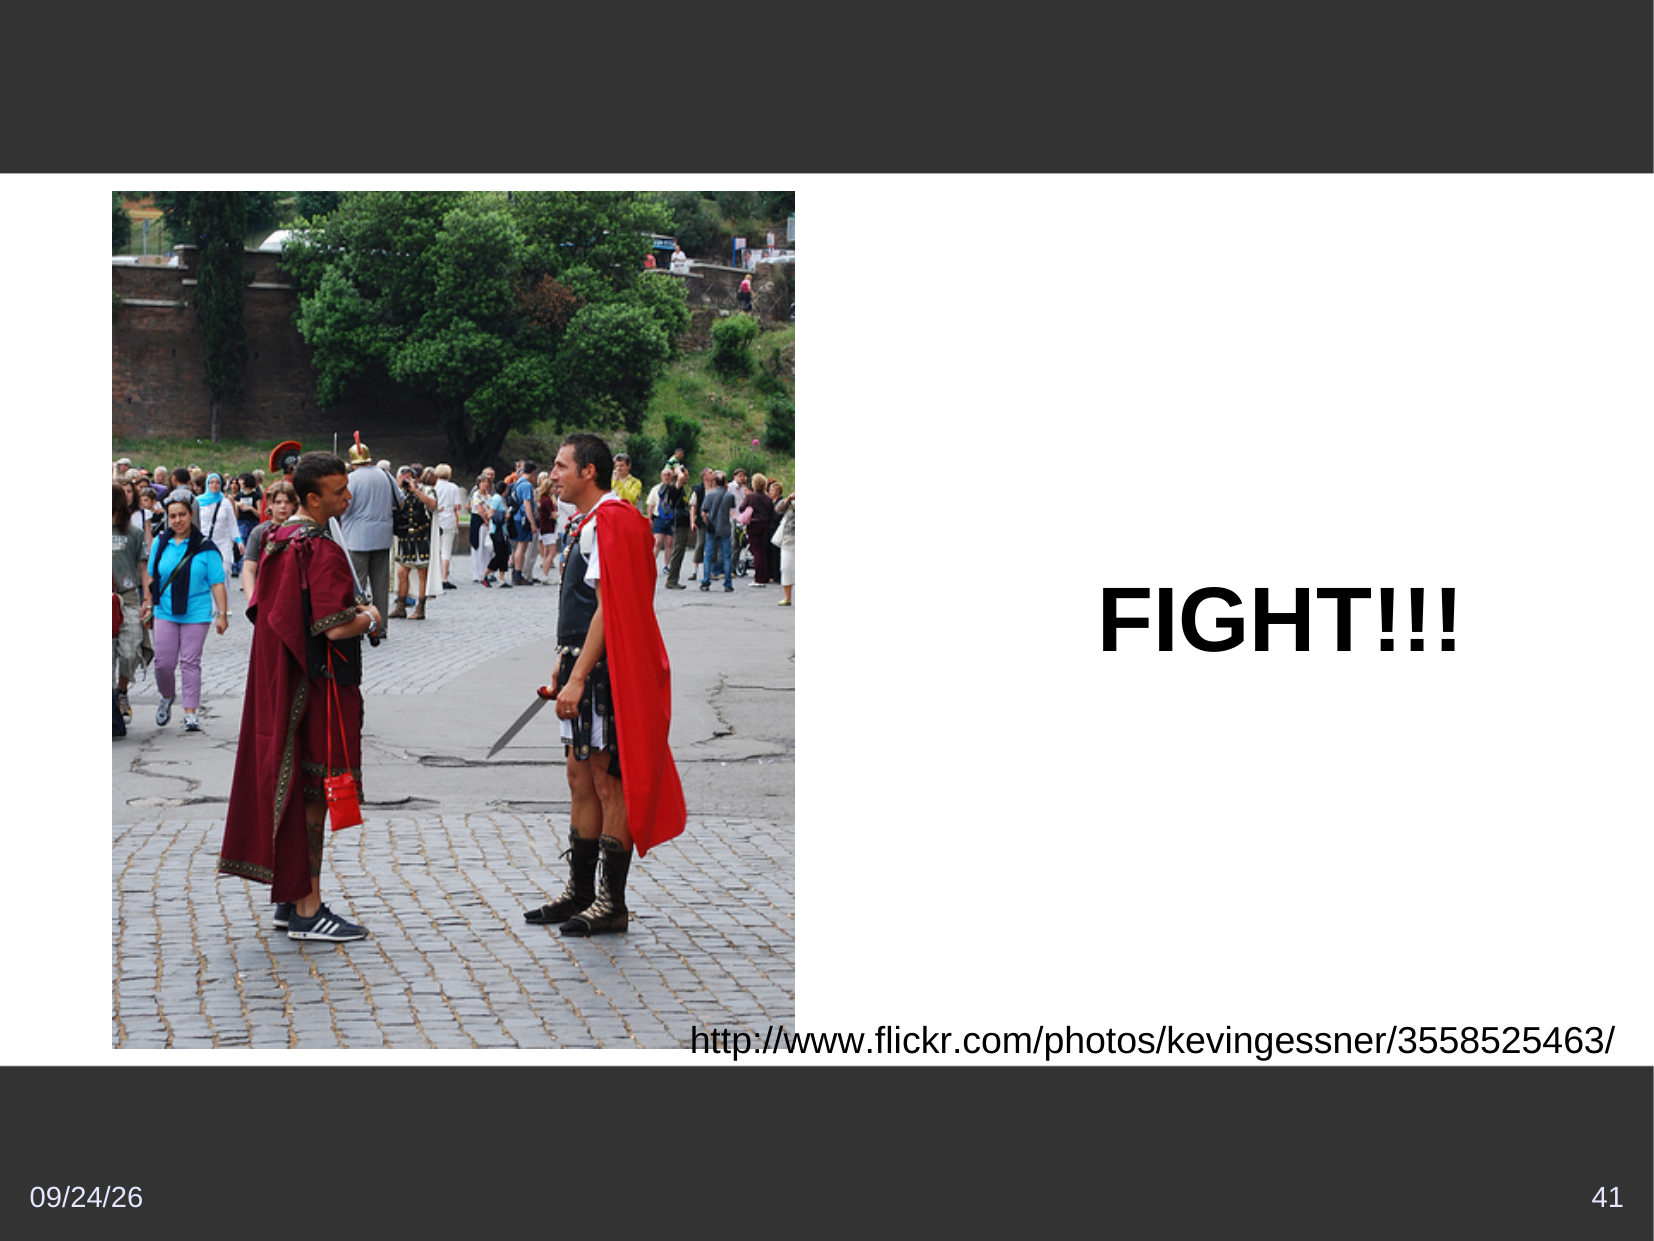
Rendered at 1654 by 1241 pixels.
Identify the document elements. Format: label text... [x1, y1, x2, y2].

subtitle FIGHT!!! [937, 214, 1625, 1012]
picture [0, 0, 1654, 1241]
text_box http://www.flickr.com/photos/kevingessner/3558525463/ [675, 1012, 1635, 1070]
